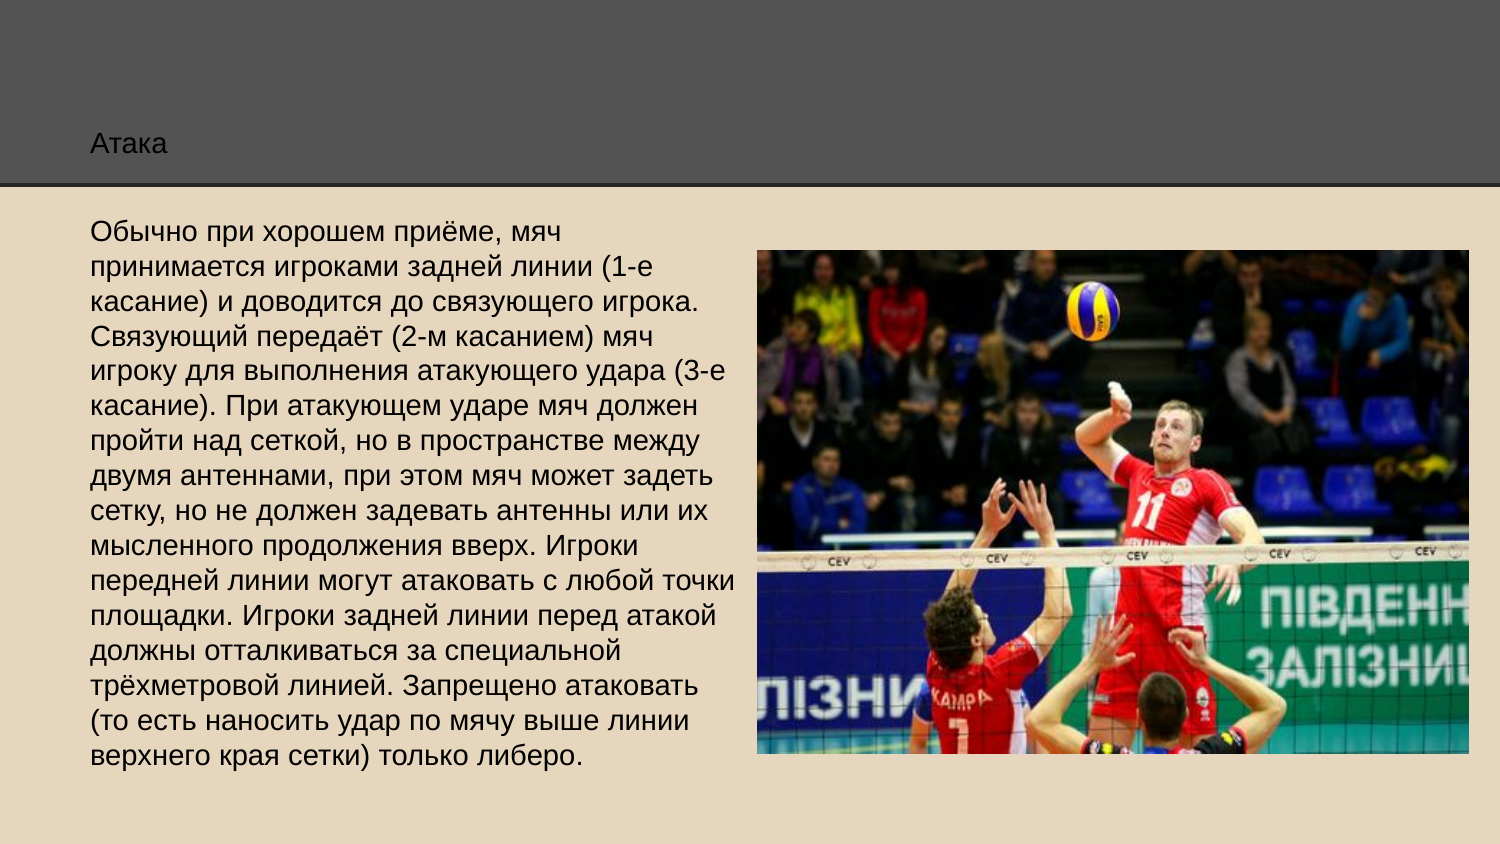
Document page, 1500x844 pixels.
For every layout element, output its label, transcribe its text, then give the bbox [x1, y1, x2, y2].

picture [757, 250, 1469, 755]
title Атака [75, 33, 1425, 175]
list Обычно при хорошем приёме, мяч принимается игроками задней линии (1-е касание) и доводится до связующего игрока. Связующий передаёт (2-м касанием) мяч игроку для выполнения атакующего удара (3-е касание). При атакующем ударе мяч должен пройти над сеткой, но в пространстве между двумя антеннами, при этом мяч может задеть сетку, но не должен задевать антенны или их мысленного продолжения вверх. Игроки передней линии могут атаковать с любой точки площадки. Игроки задней линии перед атакой должны отталкиваться за специальной трёхметровой линией. Запрещено атаковать (то есть наносить удар по мячу выше линии верхнего края сетки) только либеро. [75, 196, 758, 808]
